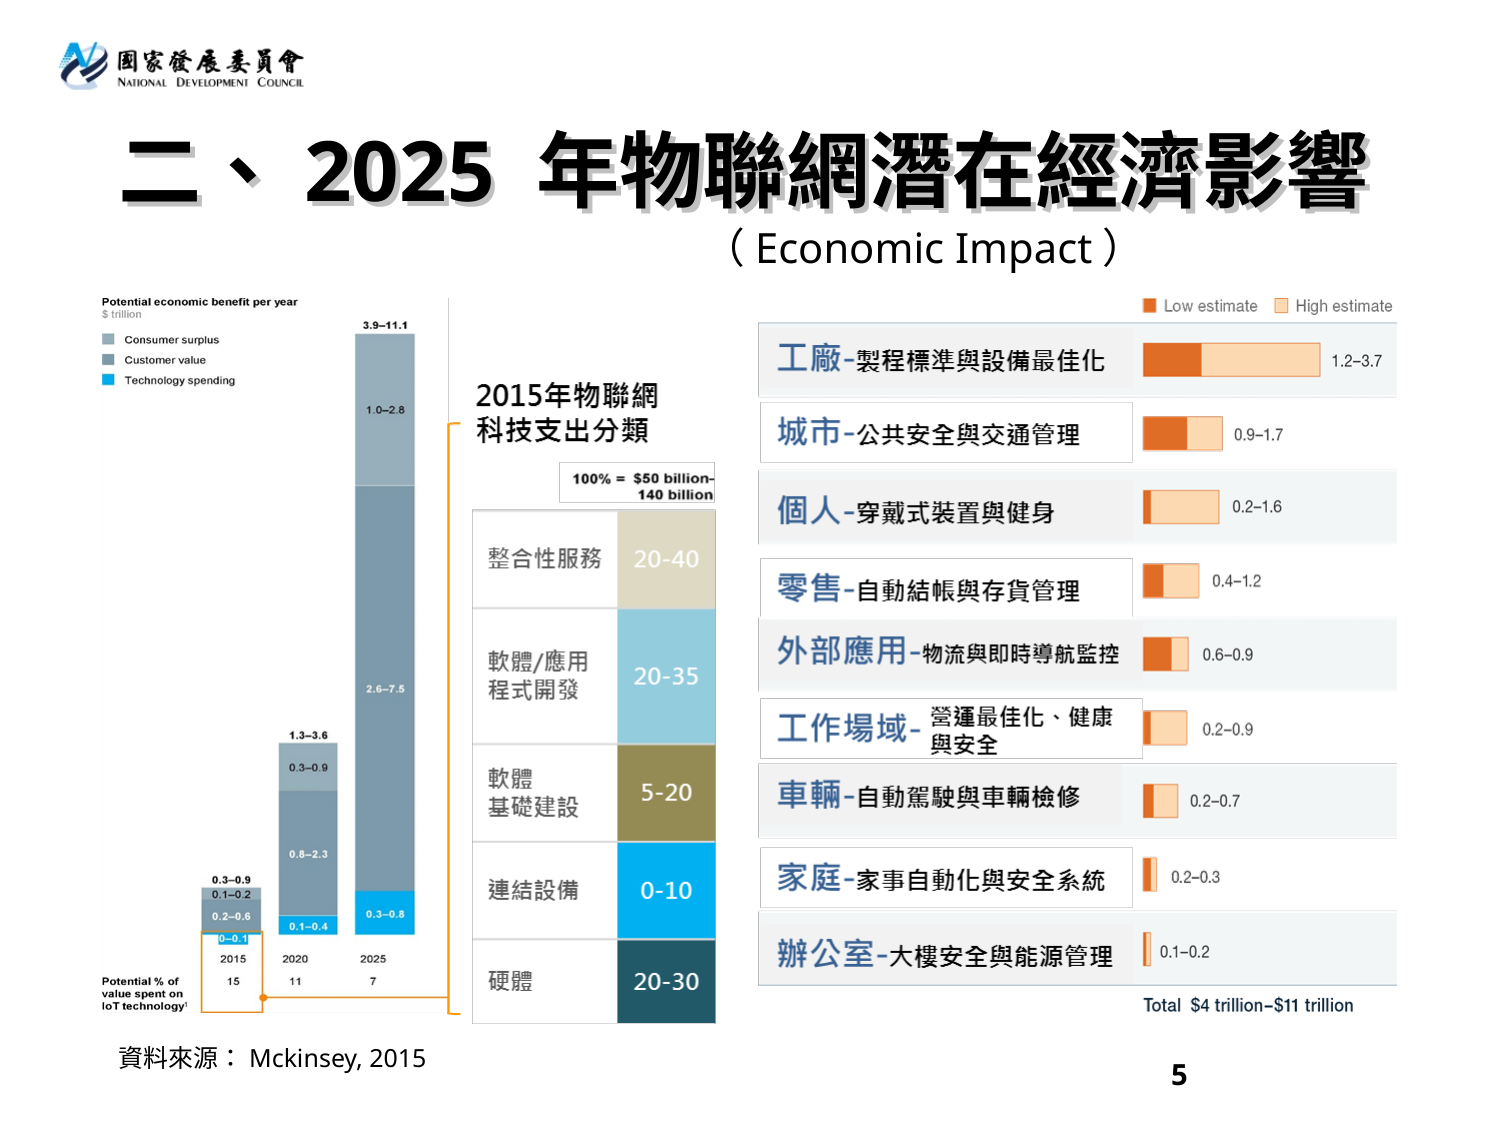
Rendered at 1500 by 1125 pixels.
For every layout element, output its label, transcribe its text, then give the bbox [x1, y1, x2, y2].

text_box 5 [1156, 1045, 1500, 1106]
title 二、2025 年物聯網潛在經濟影響 [103, 59, 1397, 278]
text_box （Economic Impact） [688, 214, 1397, 279]
text_box 資料來源：Mckinsey, 2015 [103, 1034, 860, 1081]
picture [102, 298, 1397, 1024]
